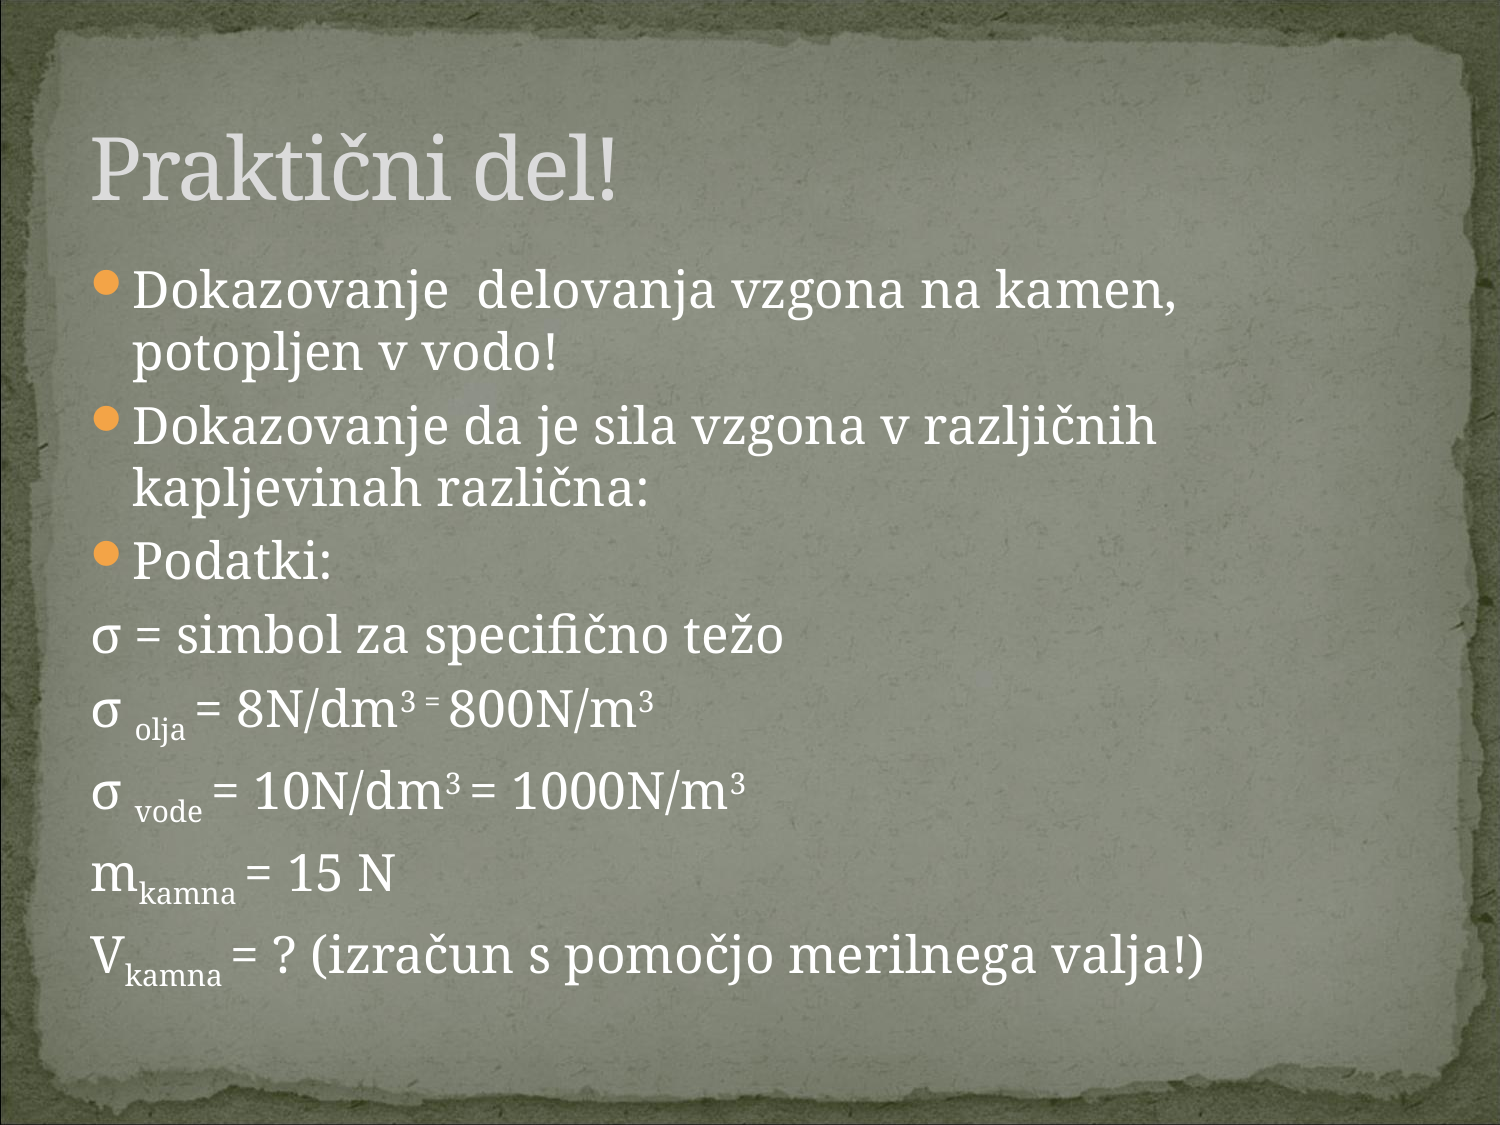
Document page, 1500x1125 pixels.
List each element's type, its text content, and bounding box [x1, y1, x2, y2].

list Dokazovanje delovanja vzgona na kamen, potopljen v vodo! Dokazovanje da je sila vzgona v razljičnih kapljevinah različna: Podatki: σ = simbol za specifično težo σ olja = 8N/dm3 = 800N/m3 σ vode = 10N/dm3 = 1000N/m3 mkamna = 15 N Vkamna = ? (izračun s pomočjo merilnega valja!) [75, 249, 1425, 1000]
picture [0, 0, 1500, 1125]
title Praktični del! [75, 24, 1425, 225]
